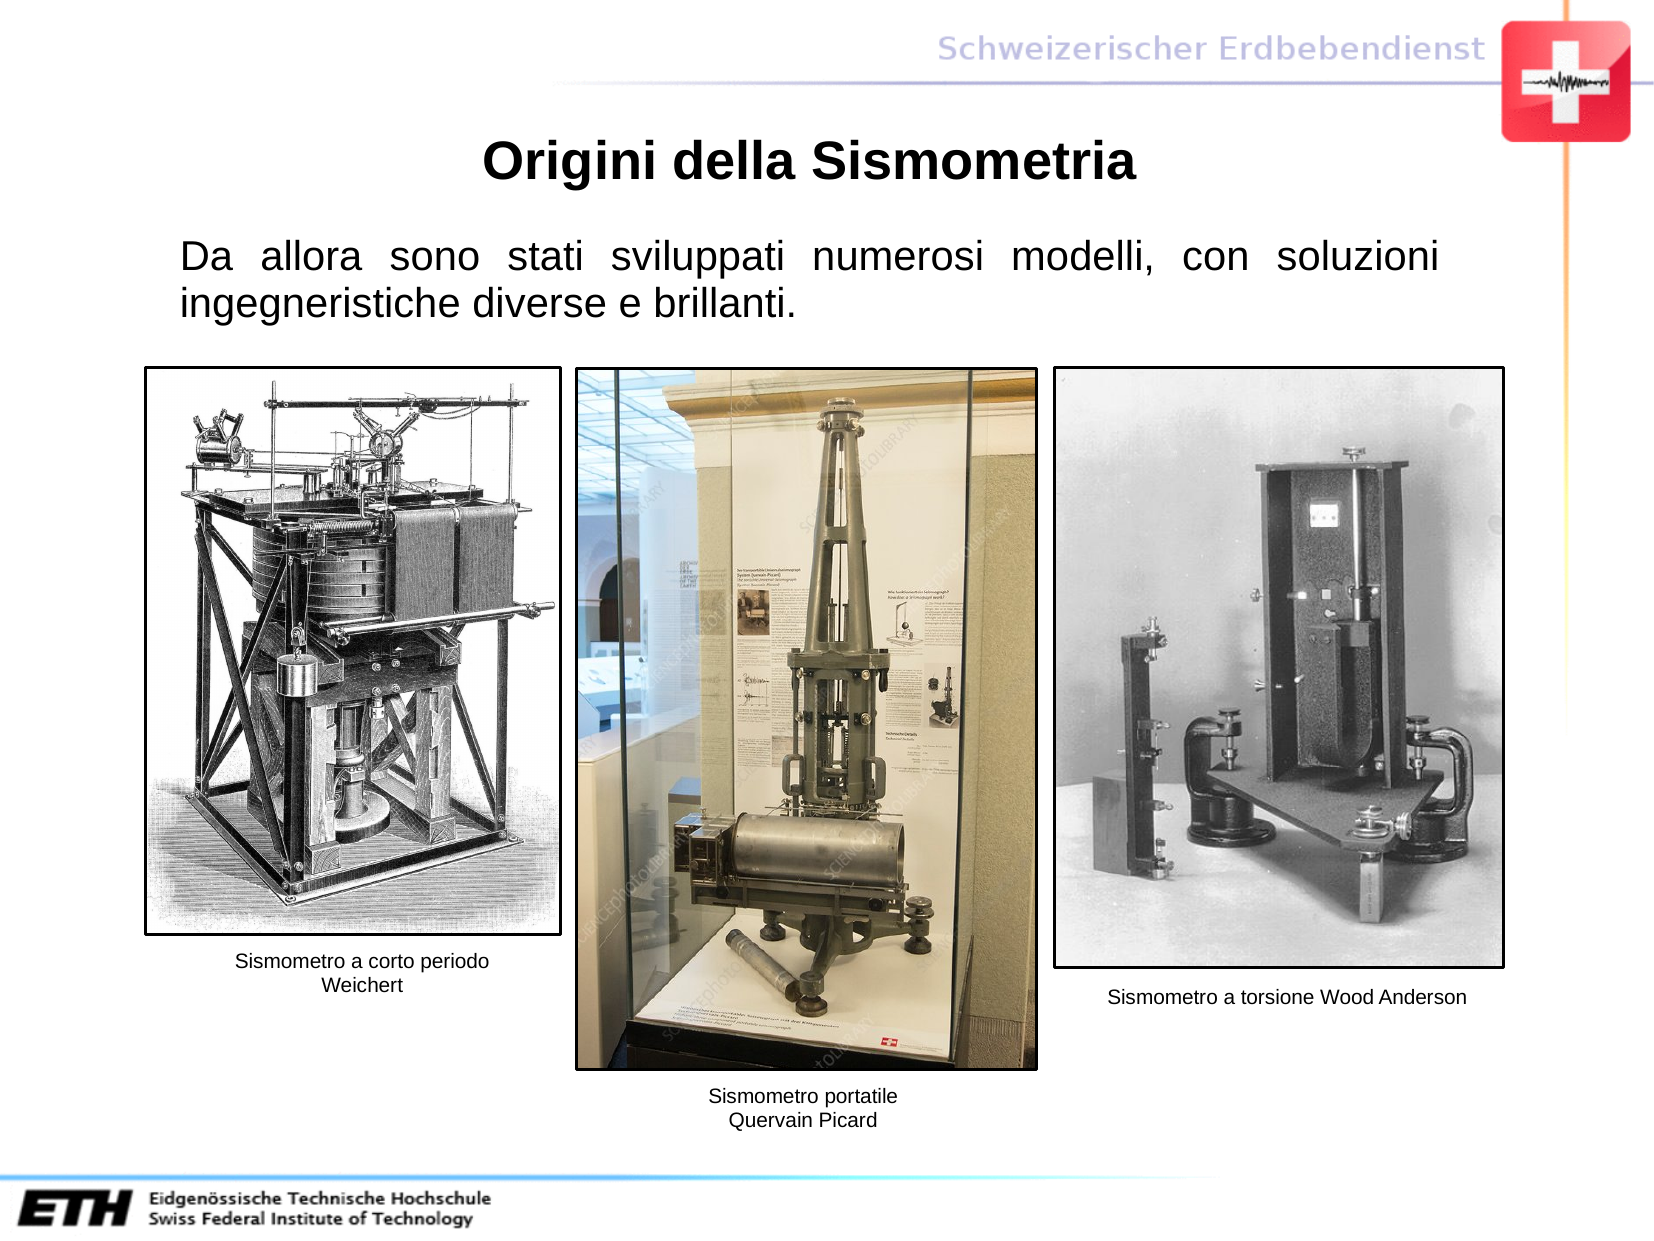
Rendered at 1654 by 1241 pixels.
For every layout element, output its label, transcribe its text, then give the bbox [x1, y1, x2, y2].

picture [0, 0, 1654, 1241]
text_box Sismometro a corto periodo Weichert [212, 942, 513, 1005]
text_box Origini della Sismometria Da allora sono stati sviluppati numerosi modelli, con soluzioni ingegneristiche diverse e brillanti. [165, 123, 1456, 334]
text_box Sismometro portatile Quervain Picard [653, 1077, 954, 1140]
text_box Sismometro a torsione Wood Anderson [1087, 978, 1488, 1017]
